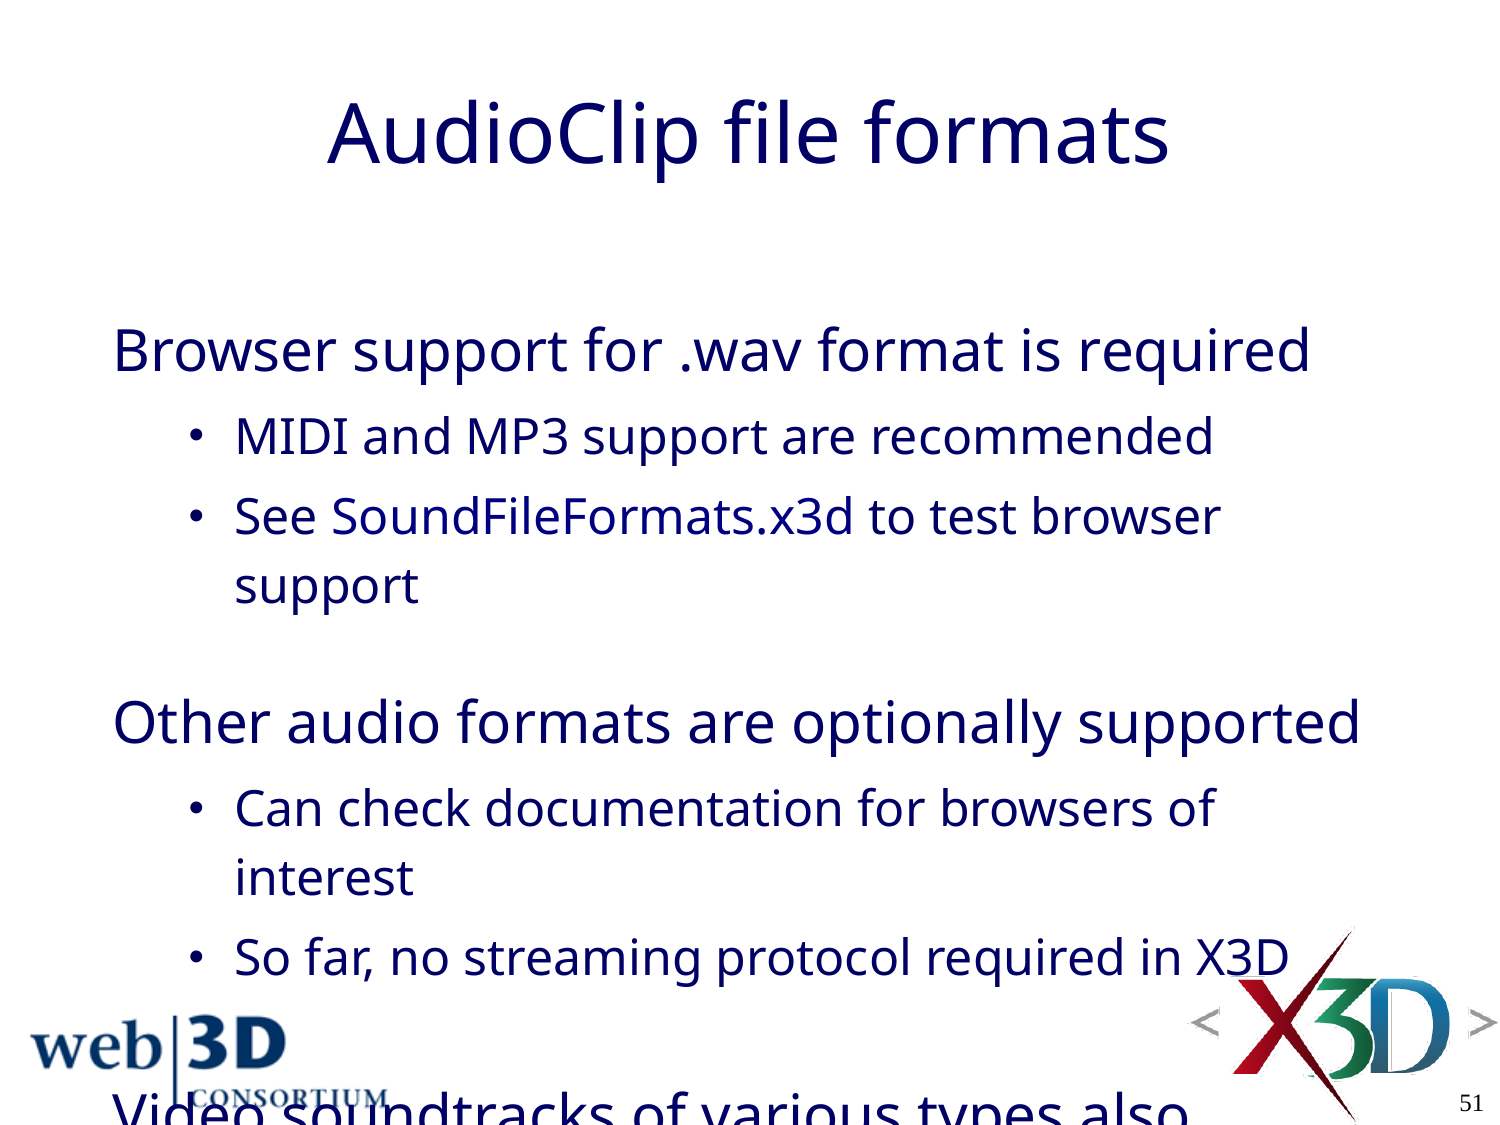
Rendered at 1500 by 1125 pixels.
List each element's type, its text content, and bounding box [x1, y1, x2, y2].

list Browser support for .wav format is required MIDI and MP3 support are recommended See SoundFileFormats.x3d to test browser support Other audio formats are optionally supported Can check documentation for browsers of interest So far, no streaming protocol required in X3D Video soundtracks of various types also playable [112, 237, 1388, 1044]
picture [390, 1109, 406, 1118]
picture [318, 1108, 336, 1118]
picture [12, 998, 413, 1118]
picture [171, 1108, 188, 1118]
title AudioClip file formats [112, 37, 1388, 226]
picture [240, 1108, 258, 1118]
picture [1187, 926, 1500, 1125]
picture [207, 1108, 223, 1117]
